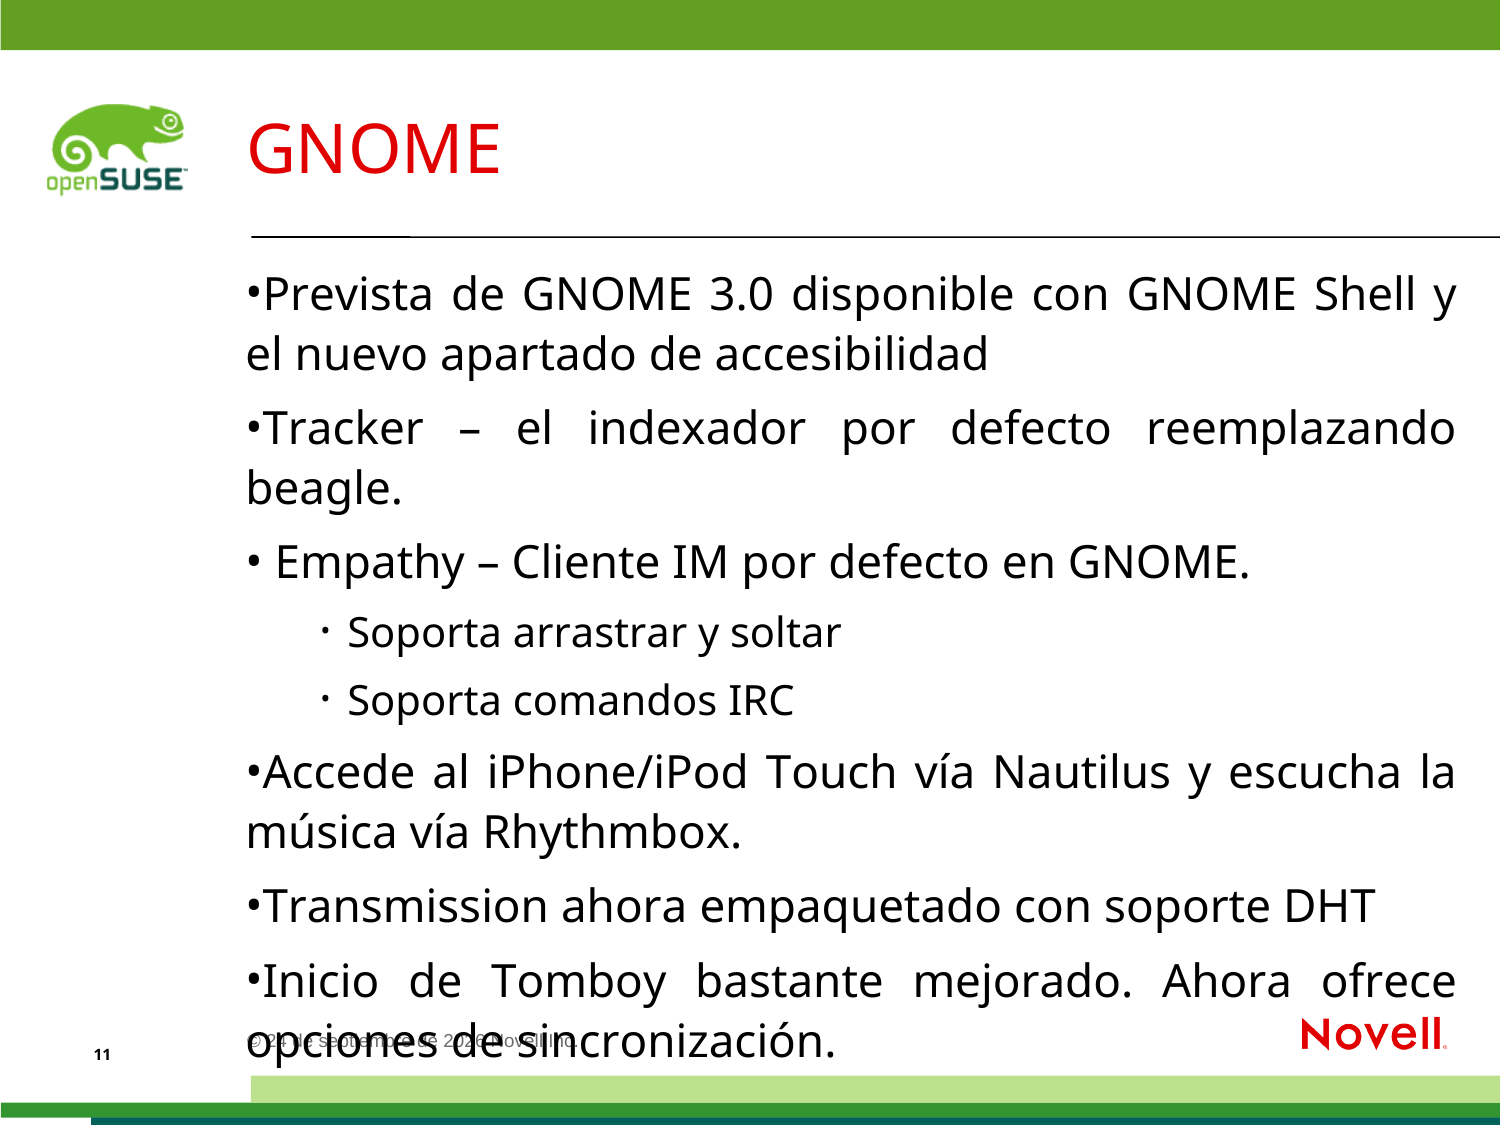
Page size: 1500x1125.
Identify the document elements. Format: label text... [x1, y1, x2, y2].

picture [47, 104, 188, 197]
title GNOME [246, 68, 1409, 231]
list Prevista de GNOME 3.0 disponible con GNOME Shell y el nuevo apartado de accesibilidad Tracker – el indexador por defecto reemplazando beagle. Empathy – Cliente IM por defecto en GNOME. Soporta arrastrar y soltar Soporta comandos IRC Accede al iPhone/iPod Touch vía Nautilus y escucha la música vía Rhythmbox. Transmission ahora empaquetado con soporte DHT Inicio de Tomboy bastante mejorado. Ahora ofrece opciones de sincronización. [245, 262, 1458, 1006]
picture [1295, 1011, 1453, 1056]
